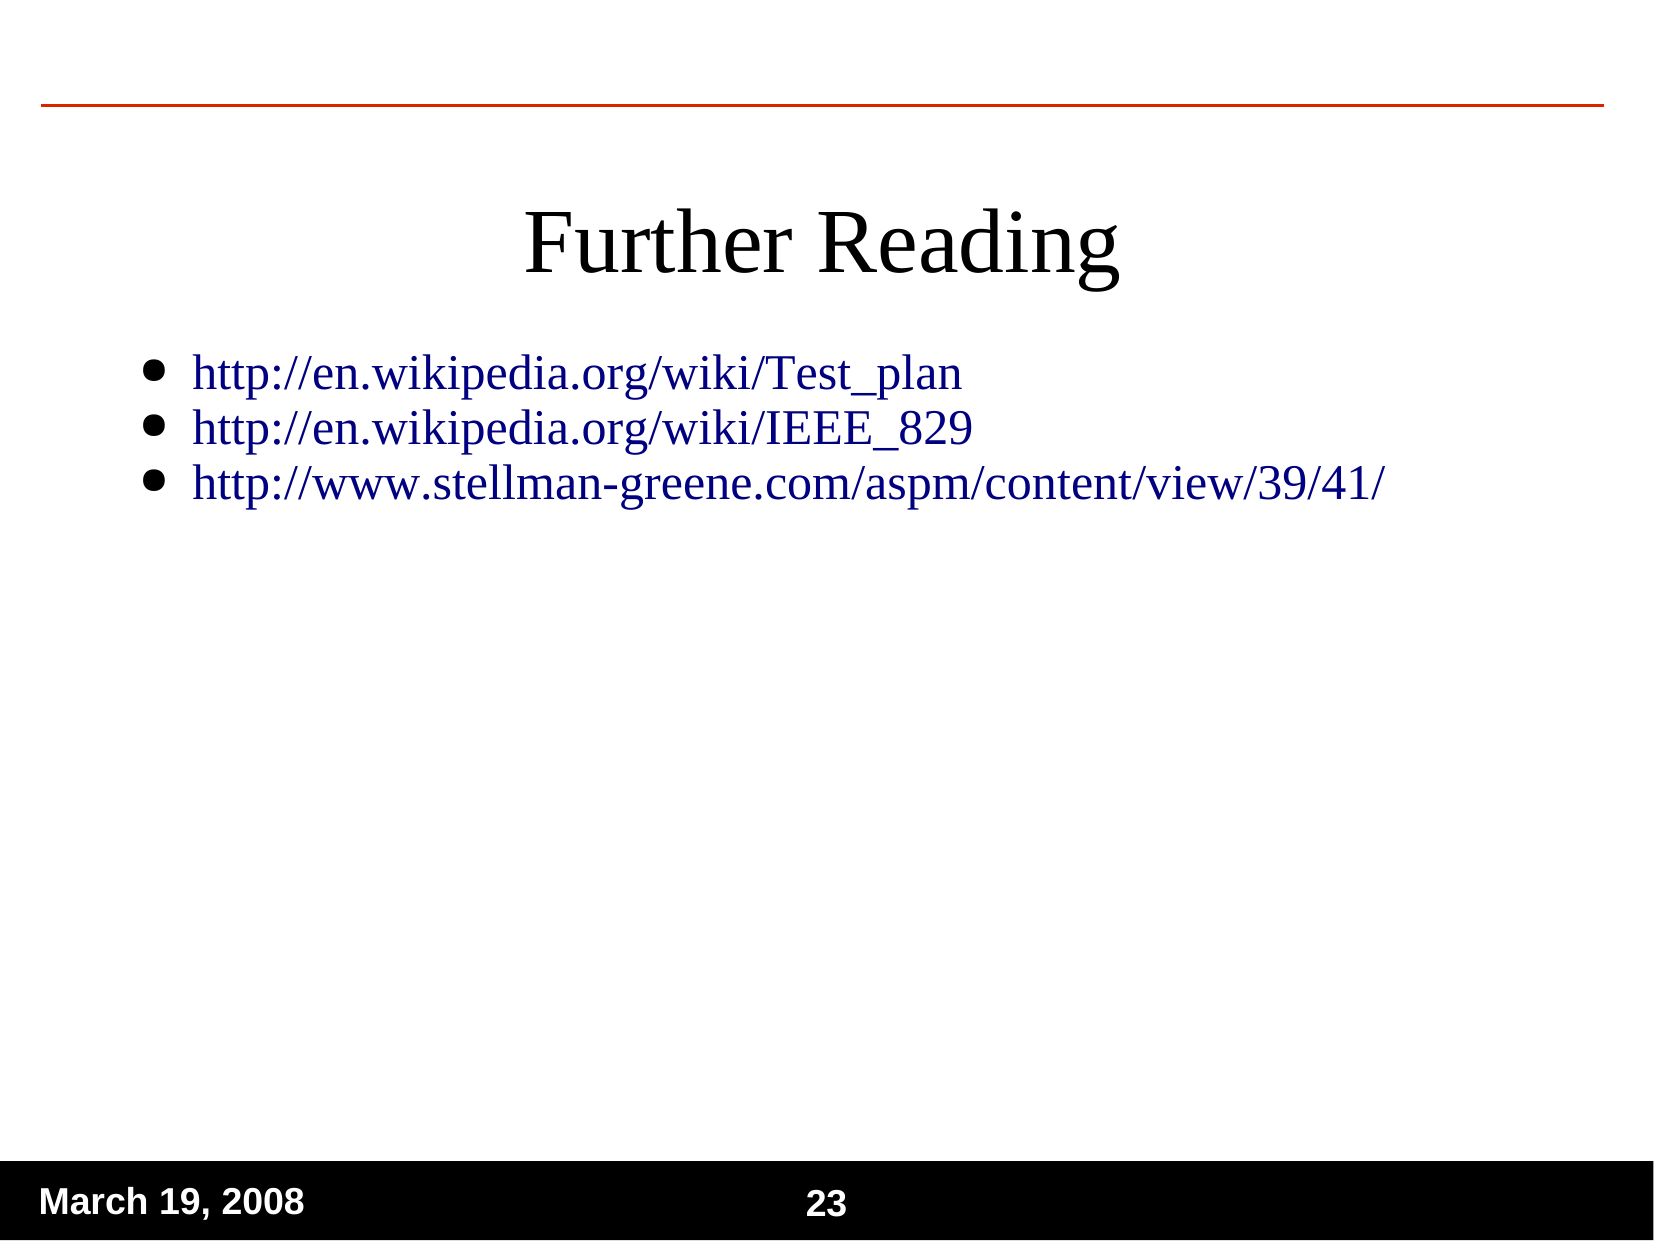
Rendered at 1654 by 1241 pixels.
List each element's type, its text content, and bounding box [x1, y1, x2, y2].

title Further Reading [117, 137, 1530, 346]
list http://en.wikipedia.org/wiki/Test_plan http://en.wikipedia.org/wiki/IEEE_829 http://www.stellman-greene.com/aspm/content/view/39/41/ [121, 344, 1534, 1127]
